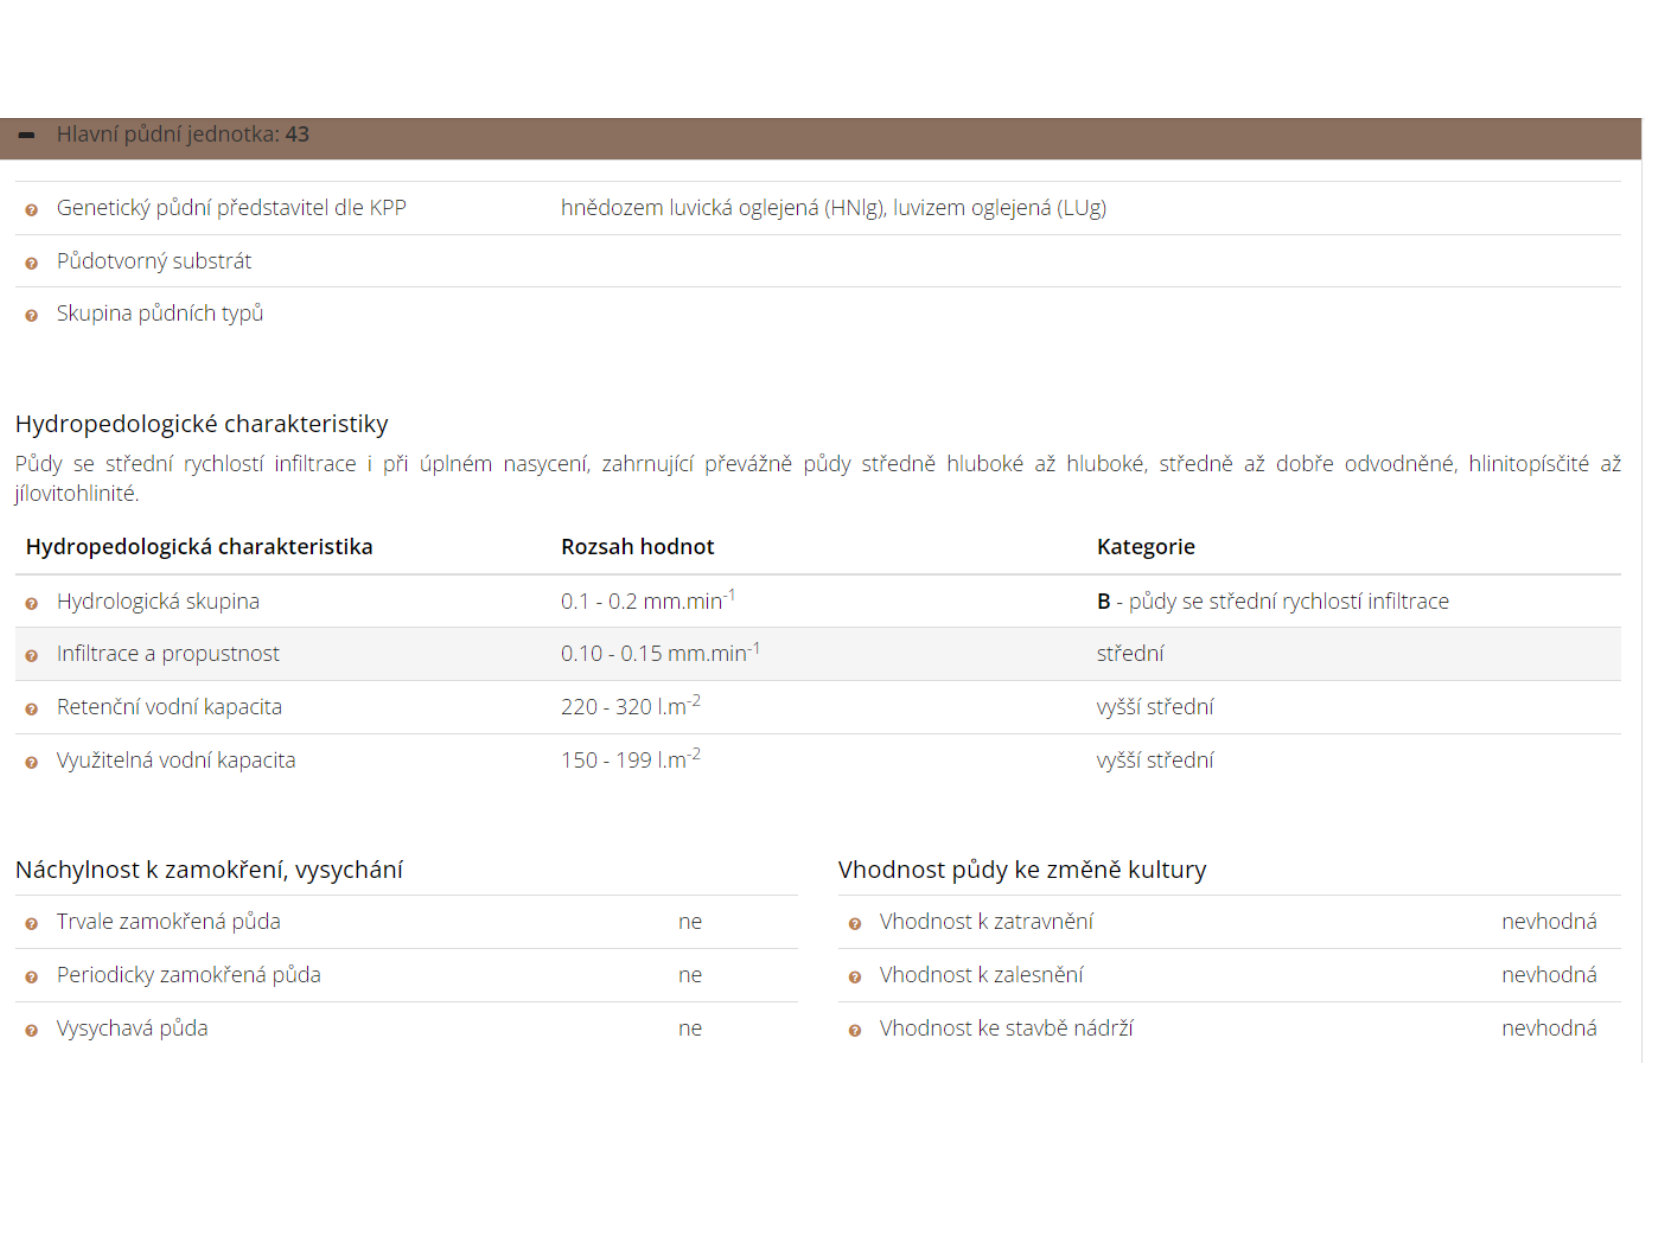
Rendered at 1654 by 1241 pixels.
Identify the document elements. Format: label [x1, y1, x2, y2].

picture [0, 118, 1645, 1063]
